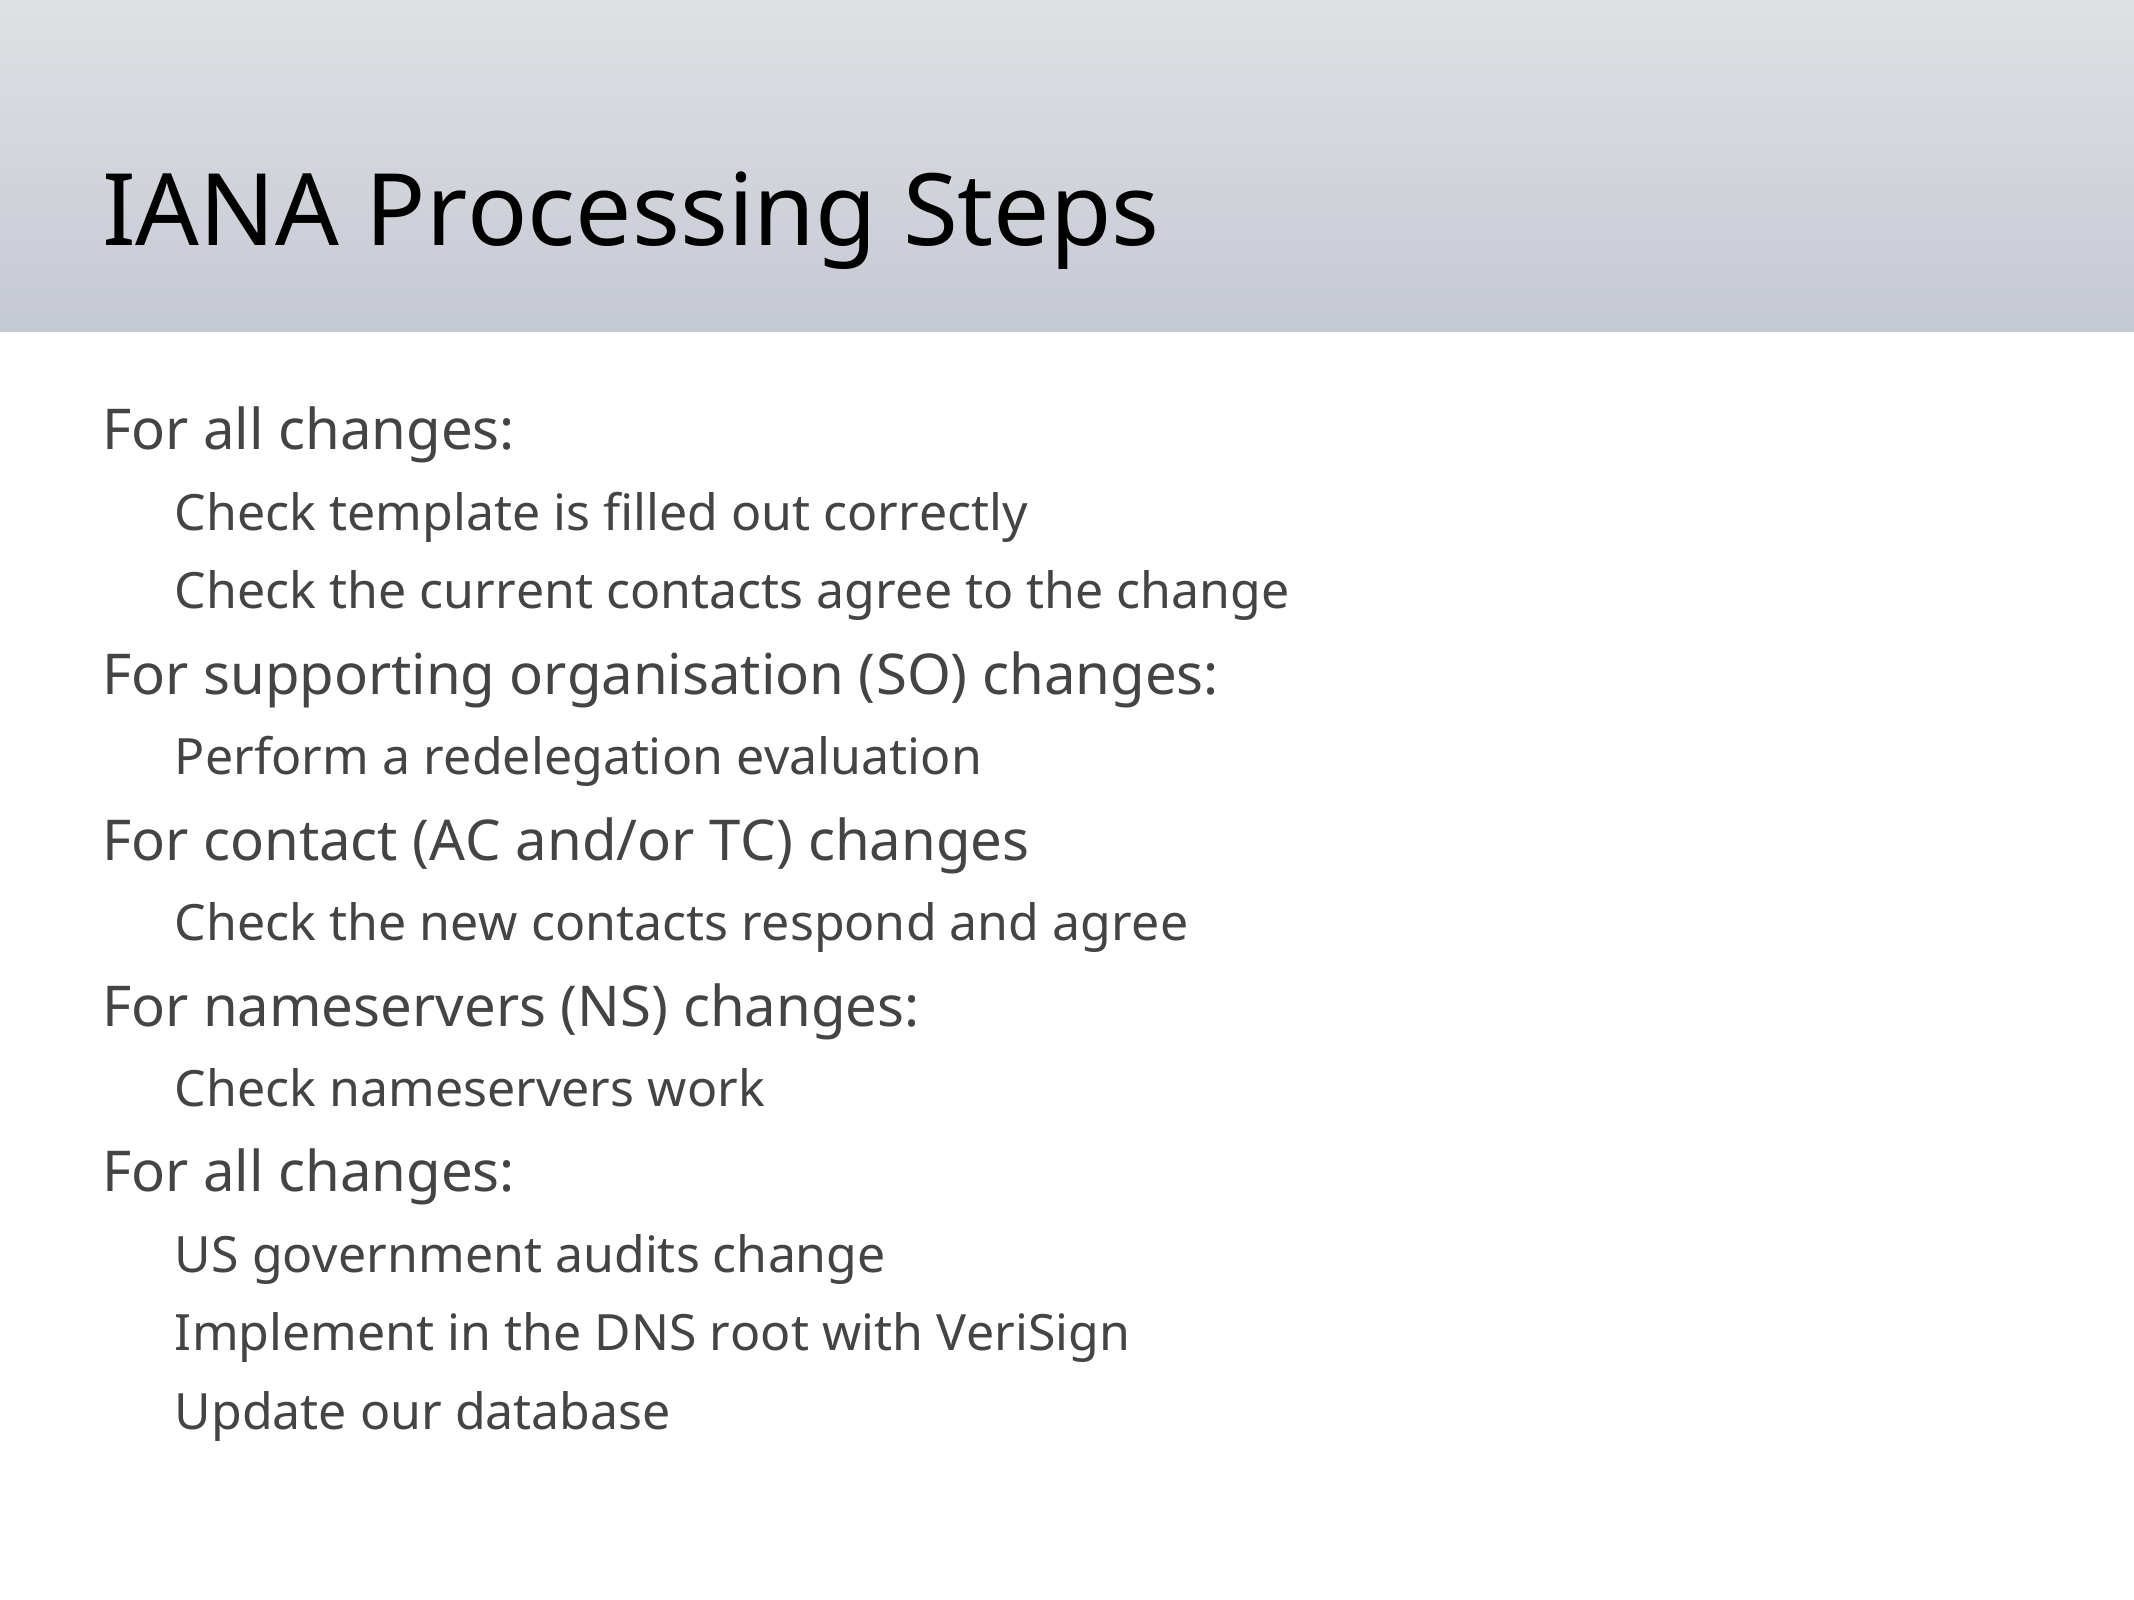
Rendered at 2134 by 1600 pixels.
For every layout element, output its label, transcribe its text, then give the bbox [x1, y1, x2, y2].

text_box [0, 0, 2134, 332]
title IANA Processing Steps [93, 54, 2040, 284]
list For all changes: Check template is filled out correctly Check the current contacts agree to the change For supporting organisation (SO) changes: Perform a redelegation evaluation For contact (AC and/or TC) changes Check the new contacts respond and agree For nameservers (NS) changes: Check nameservers work For all changes: US government audits change Implement in the DNS root with VeriSign Update our database [93, 381, 2040, 1459]
